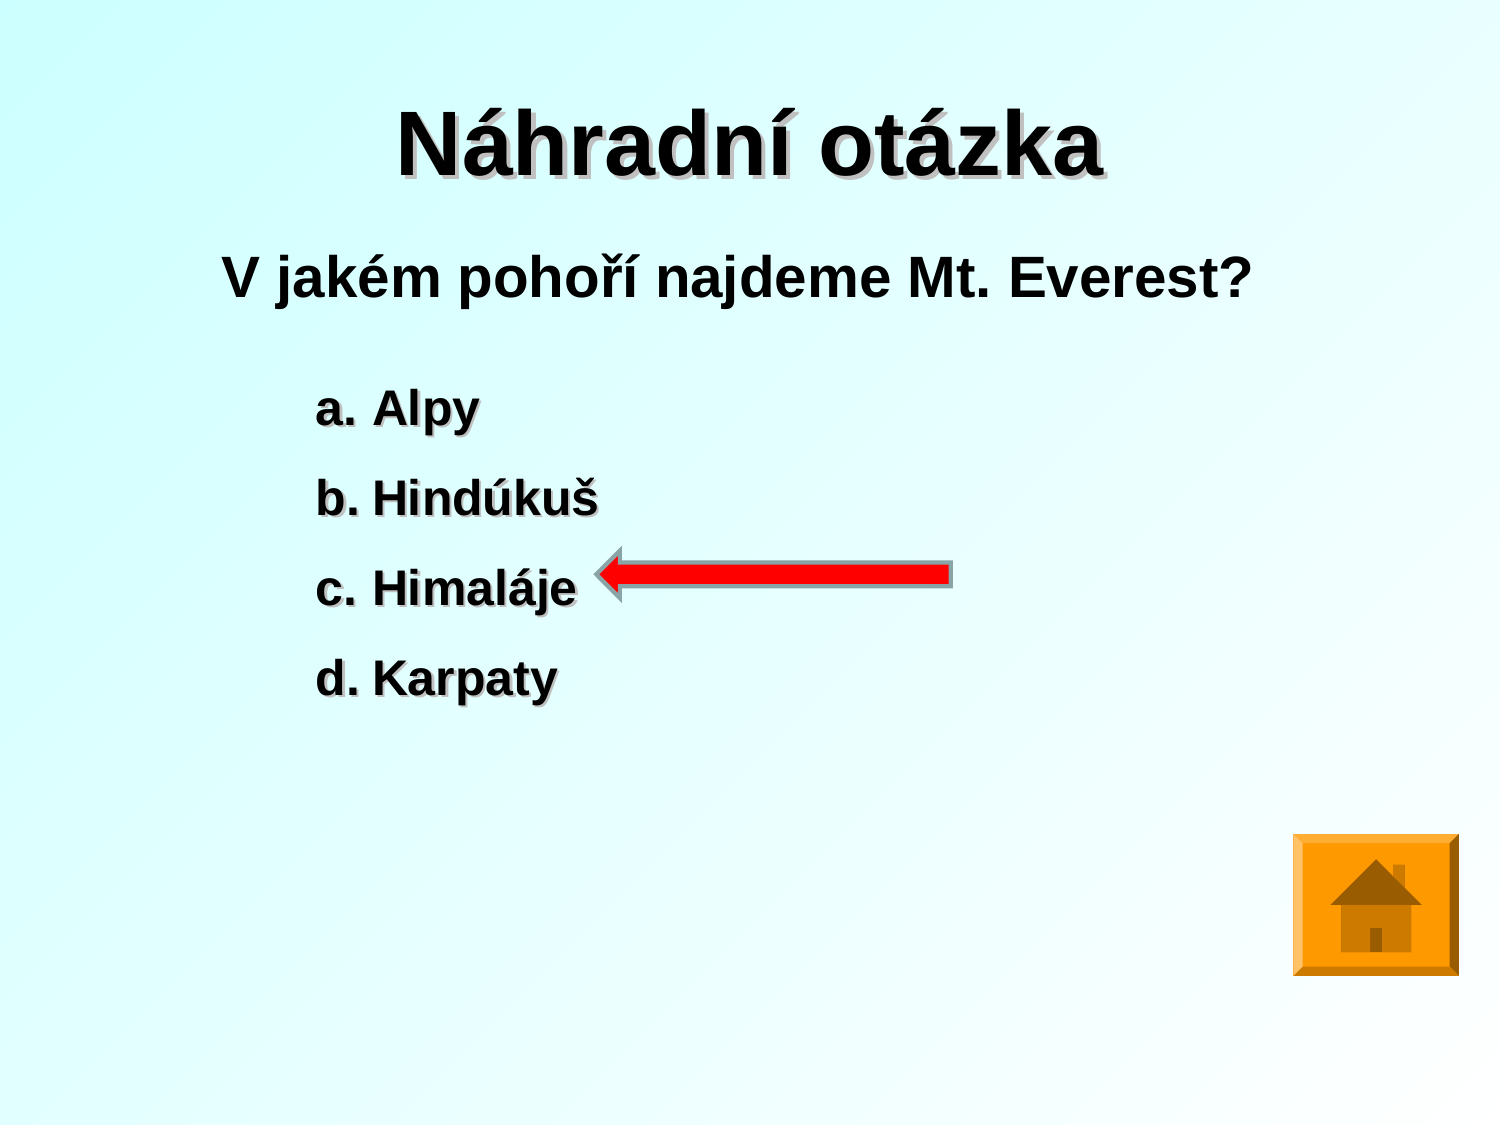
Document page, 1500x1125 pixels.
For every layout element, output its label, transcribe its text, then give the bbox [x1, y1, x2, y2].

text_box [596, 550, 951, 598]
title Náhradní otázka [75, 45, 1426, 233]
text_box [1295, 834, 1459, 976]
text_box Alpy Hindúkuš Himaláje Karpaty [301, 337, 916, 714]
list V jakém pohoří najdeme Mt. Everest? [206, 231, 1284, 343]
